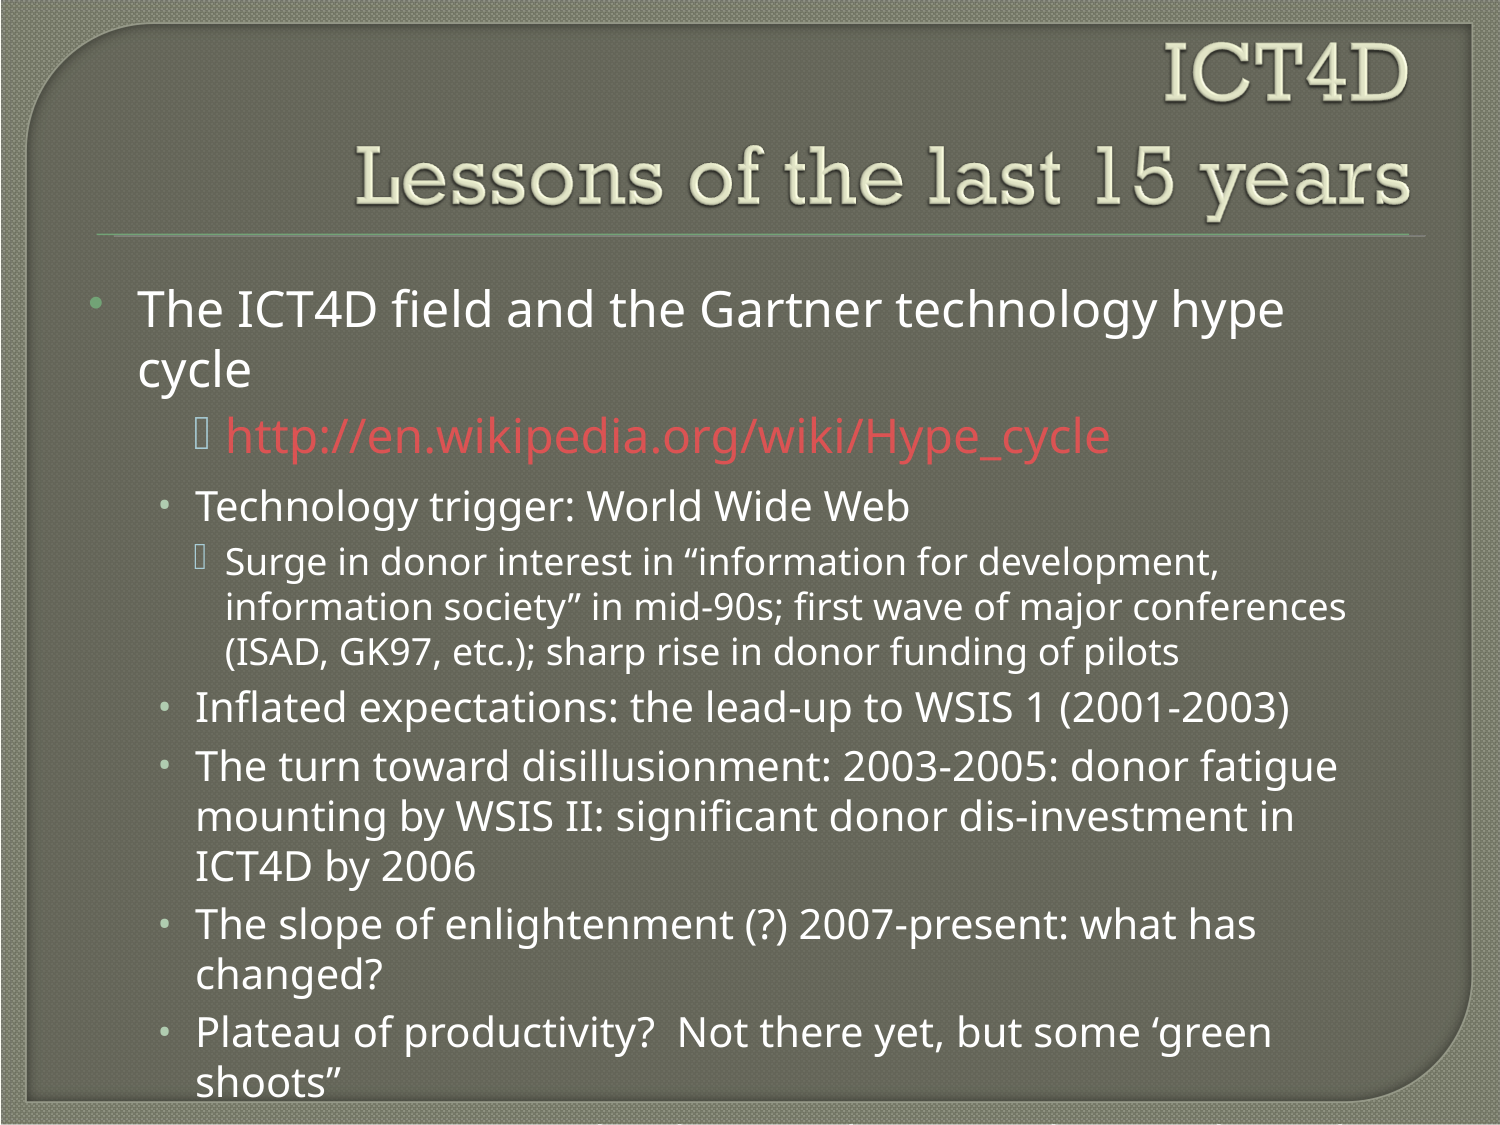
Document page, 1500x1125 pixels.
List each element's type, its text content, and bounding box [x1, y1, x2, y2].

text_box [73, 11, 1427, 231]
picture [0, 0, 1500, 1125]
list The ICT4D field and the Gartner technology hype cycle http://en.wikipedia.org/wiki/Hype_cycle Technology trigger: World Wide Web Surge in donor interest in “information for development, information society” in mid-90s; first wave of major conferences (ISAD, GK97, etc.); sharp rise in donor funding of pilots Inflated expectations: the lead-up to WSIS 1 (2001-2003) The turn toward disillusionment: 2003-2005: donor fatigue mounting by WSIS II: significant donor dis-investment in ICT4D by 2006 The slope of enlightenment (?) 2007-present: what has changed? Plateau of productivity? Not there yet, but some ‘green shoots” NOTE: not everyone has been in the same place on the cycle at the same time [75, 270, 1426, 1125]
